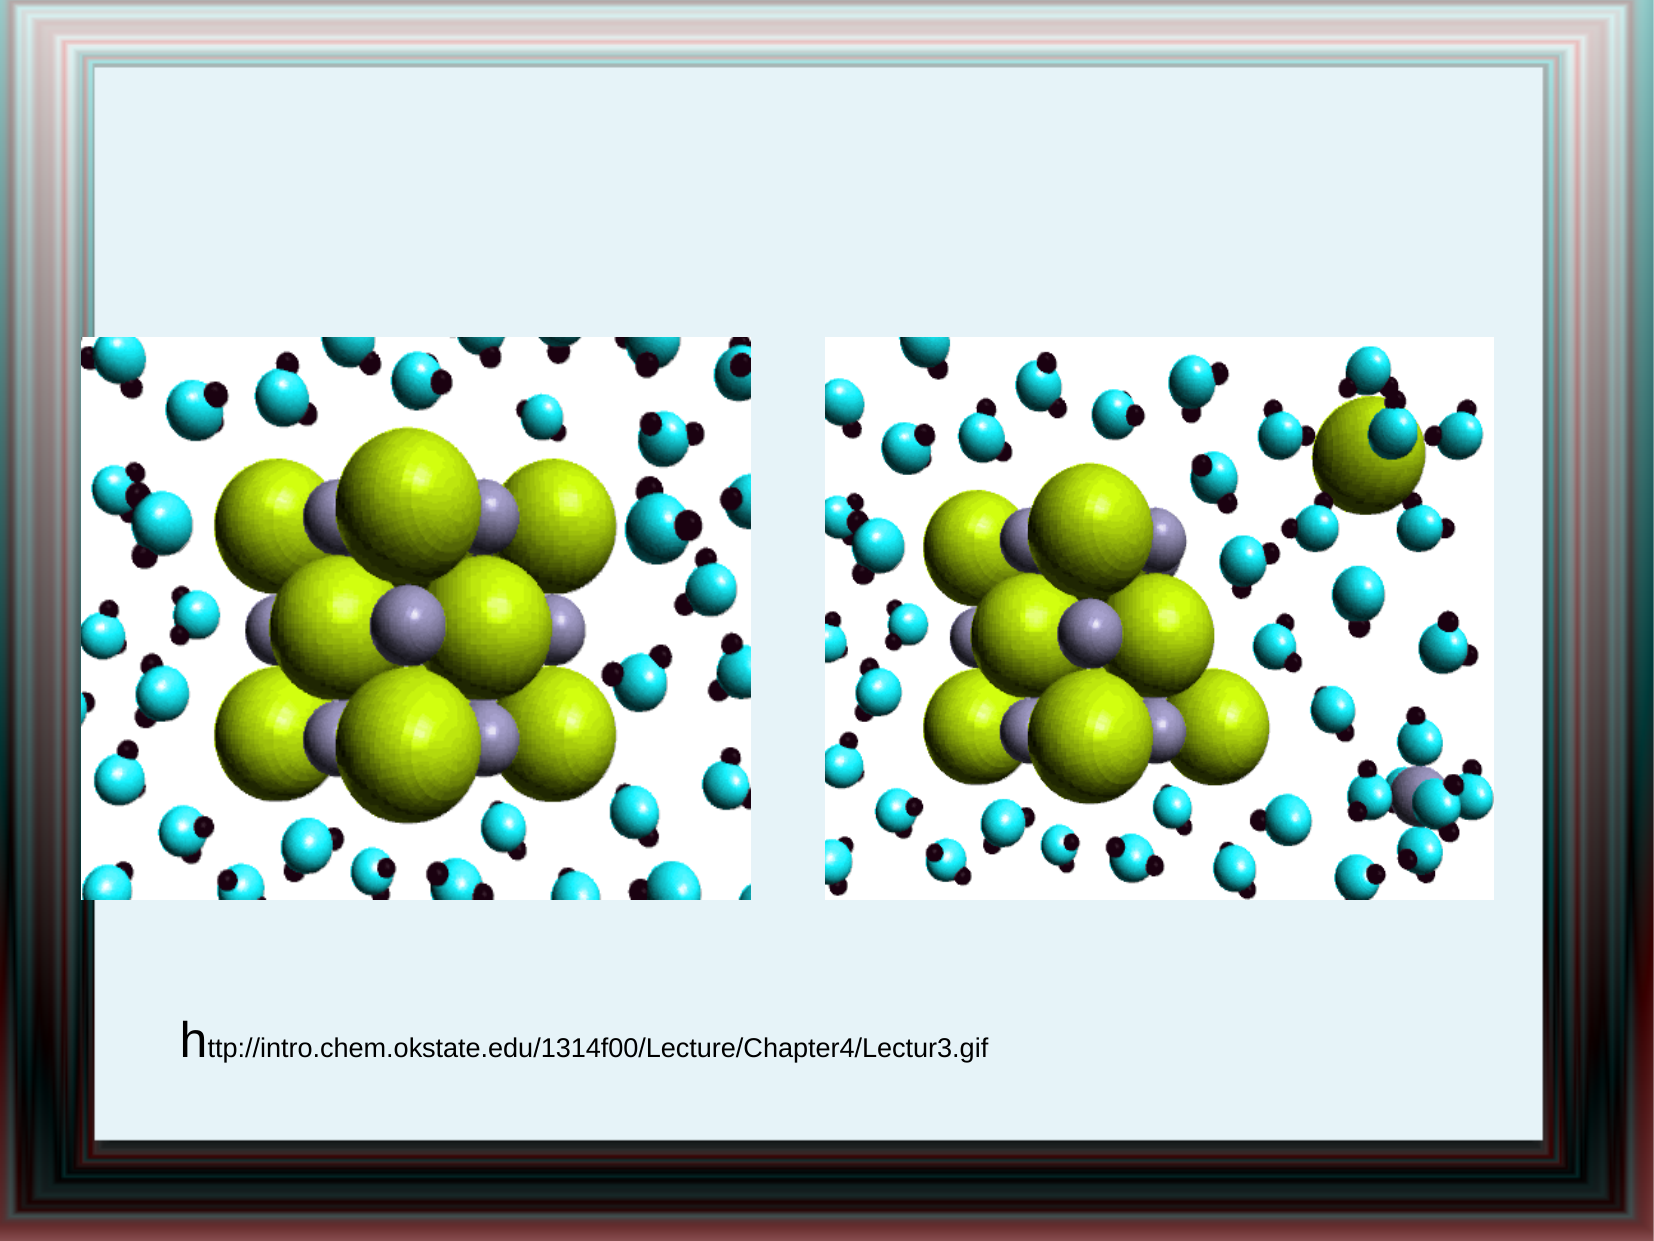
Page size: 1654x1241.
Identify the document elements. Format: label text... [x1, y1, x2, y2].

picture [0, 0, 1654, 1241]
text_box http://intro.chem.okstate.edu/1314f00/Lecture/Chapter4/Lectur3.gif [179, 1012, 1654, 1069]
